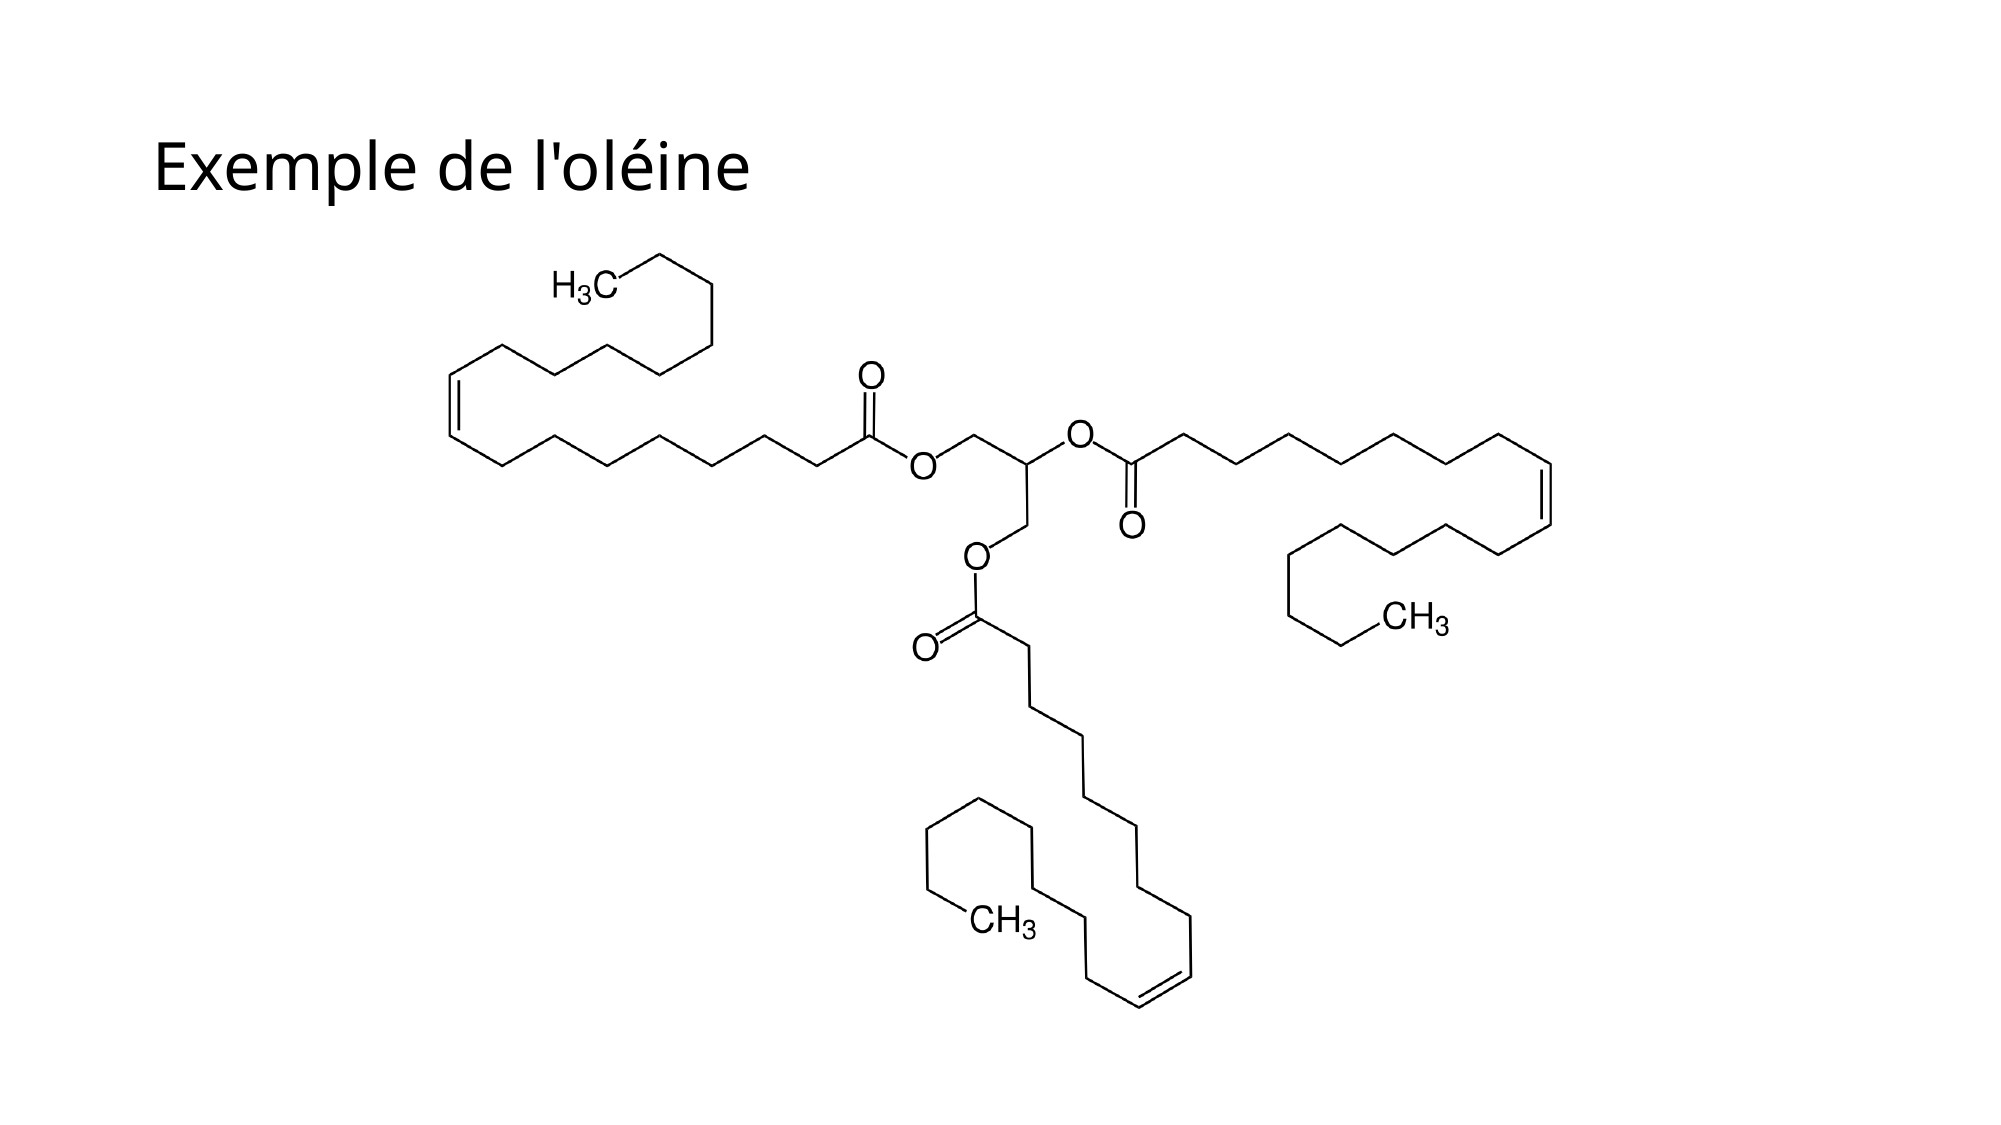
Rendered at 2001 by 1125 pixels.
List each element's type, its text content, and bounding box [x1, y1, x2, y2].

title Exemple de l'oléine [137, 59, 1863, 278]
picture [444, 248, 1556, 1014]
